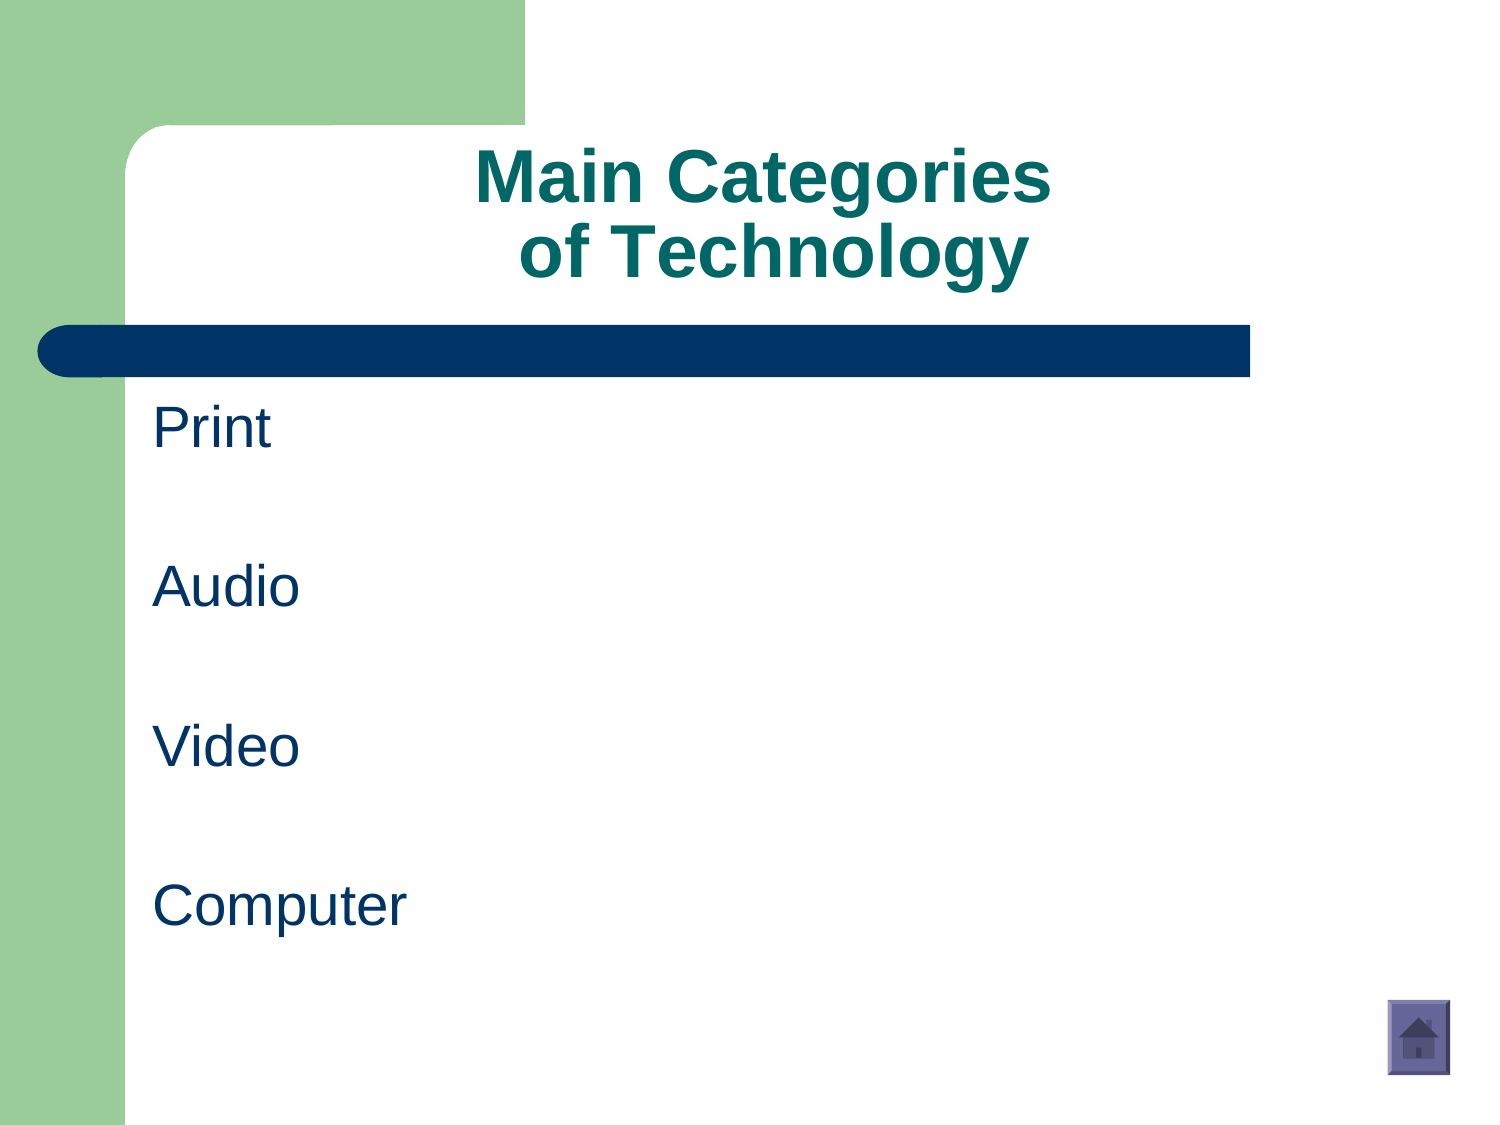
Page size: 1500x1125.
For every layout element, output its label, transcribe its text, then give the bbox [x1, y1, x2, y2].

list Print Audio Video Computer [137, 387, 1400, 999]
text_box [1388, 999, 1451, 1076]
title Main Categories of Technology [136, 123, 1414, 301]
